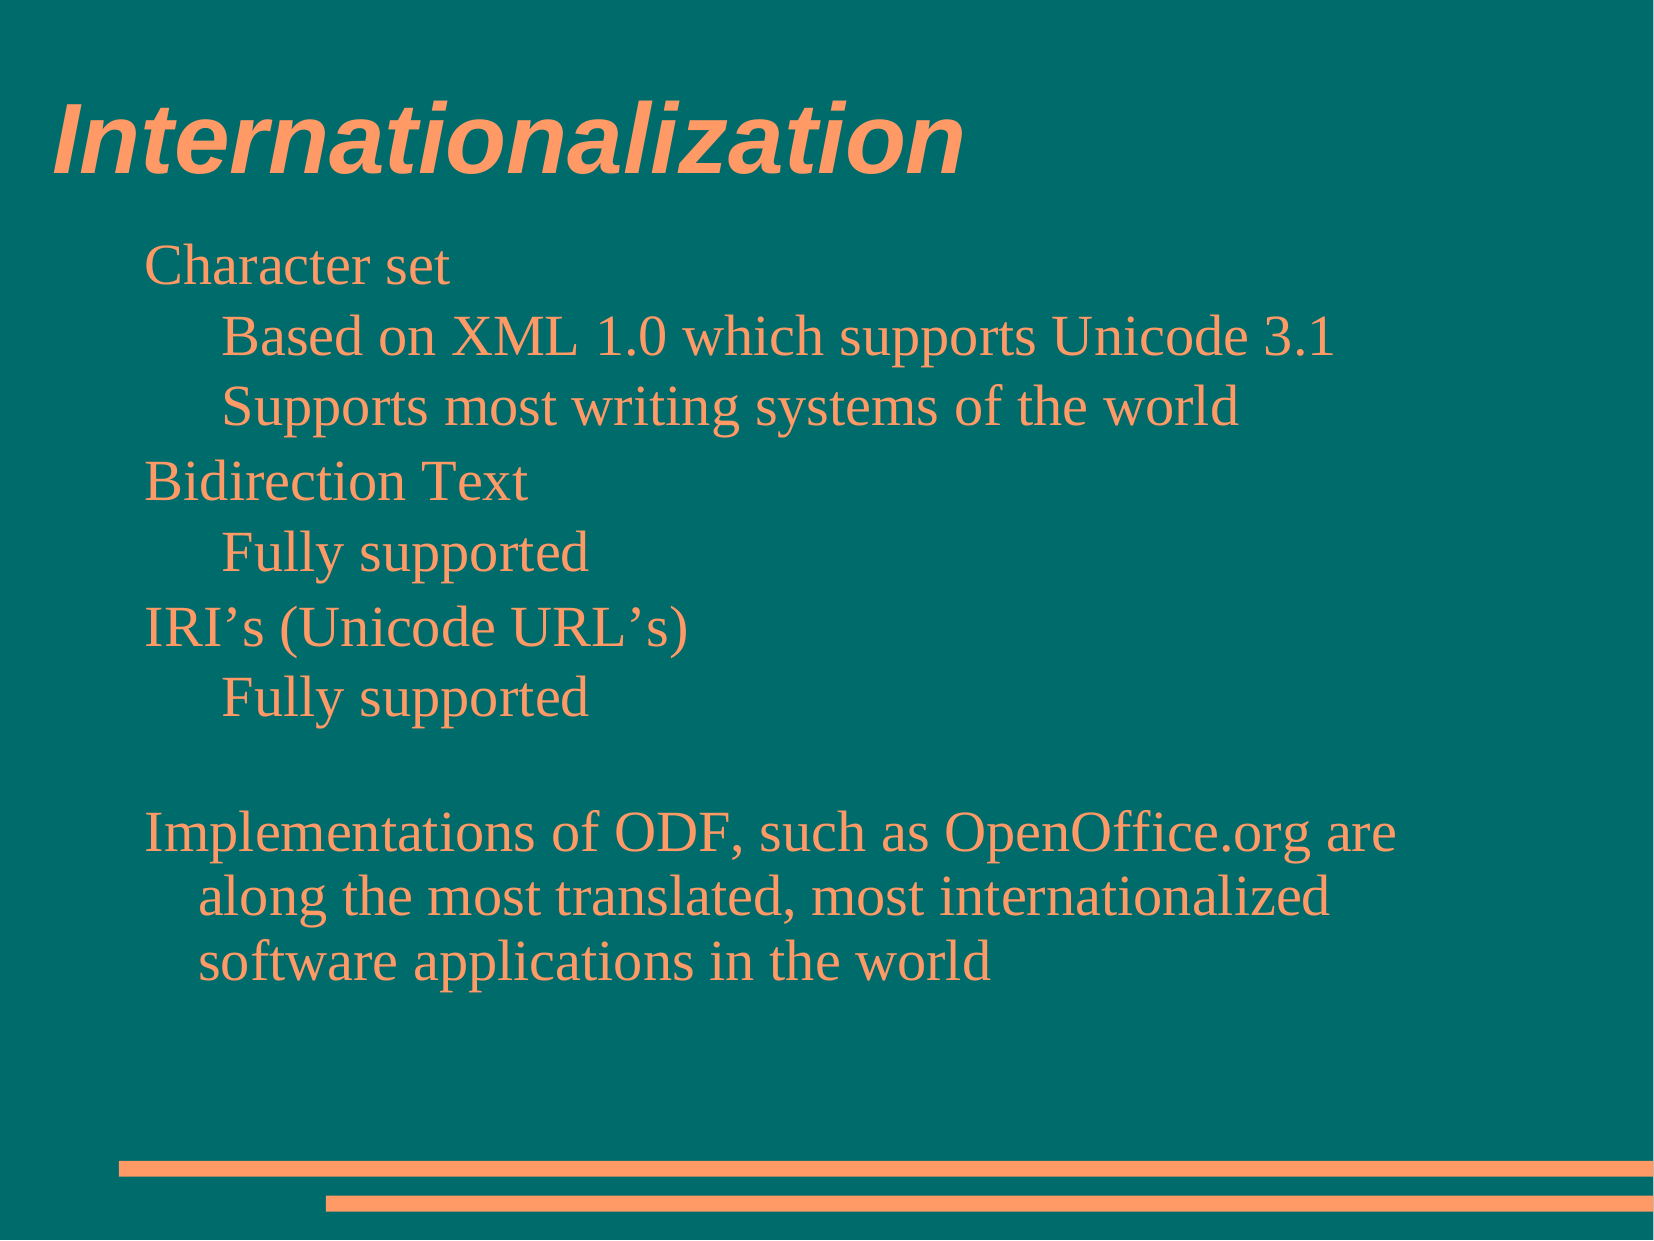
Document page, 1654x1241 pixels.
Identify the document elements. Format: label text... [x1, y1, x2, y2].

title Internationalization [37, 75, 1569, 203]
list Character set Based on XML 1.0 which supports Unicode 3.1 Supports most writing systems of the world Bidirection Text Fully supported IRI’s (Unicode URL’s) Fully supported Implementations of ODF, such as OpenOffice.org are along the most translated, most internationalized software applications in the world [112, 225, 1478, 1241]
